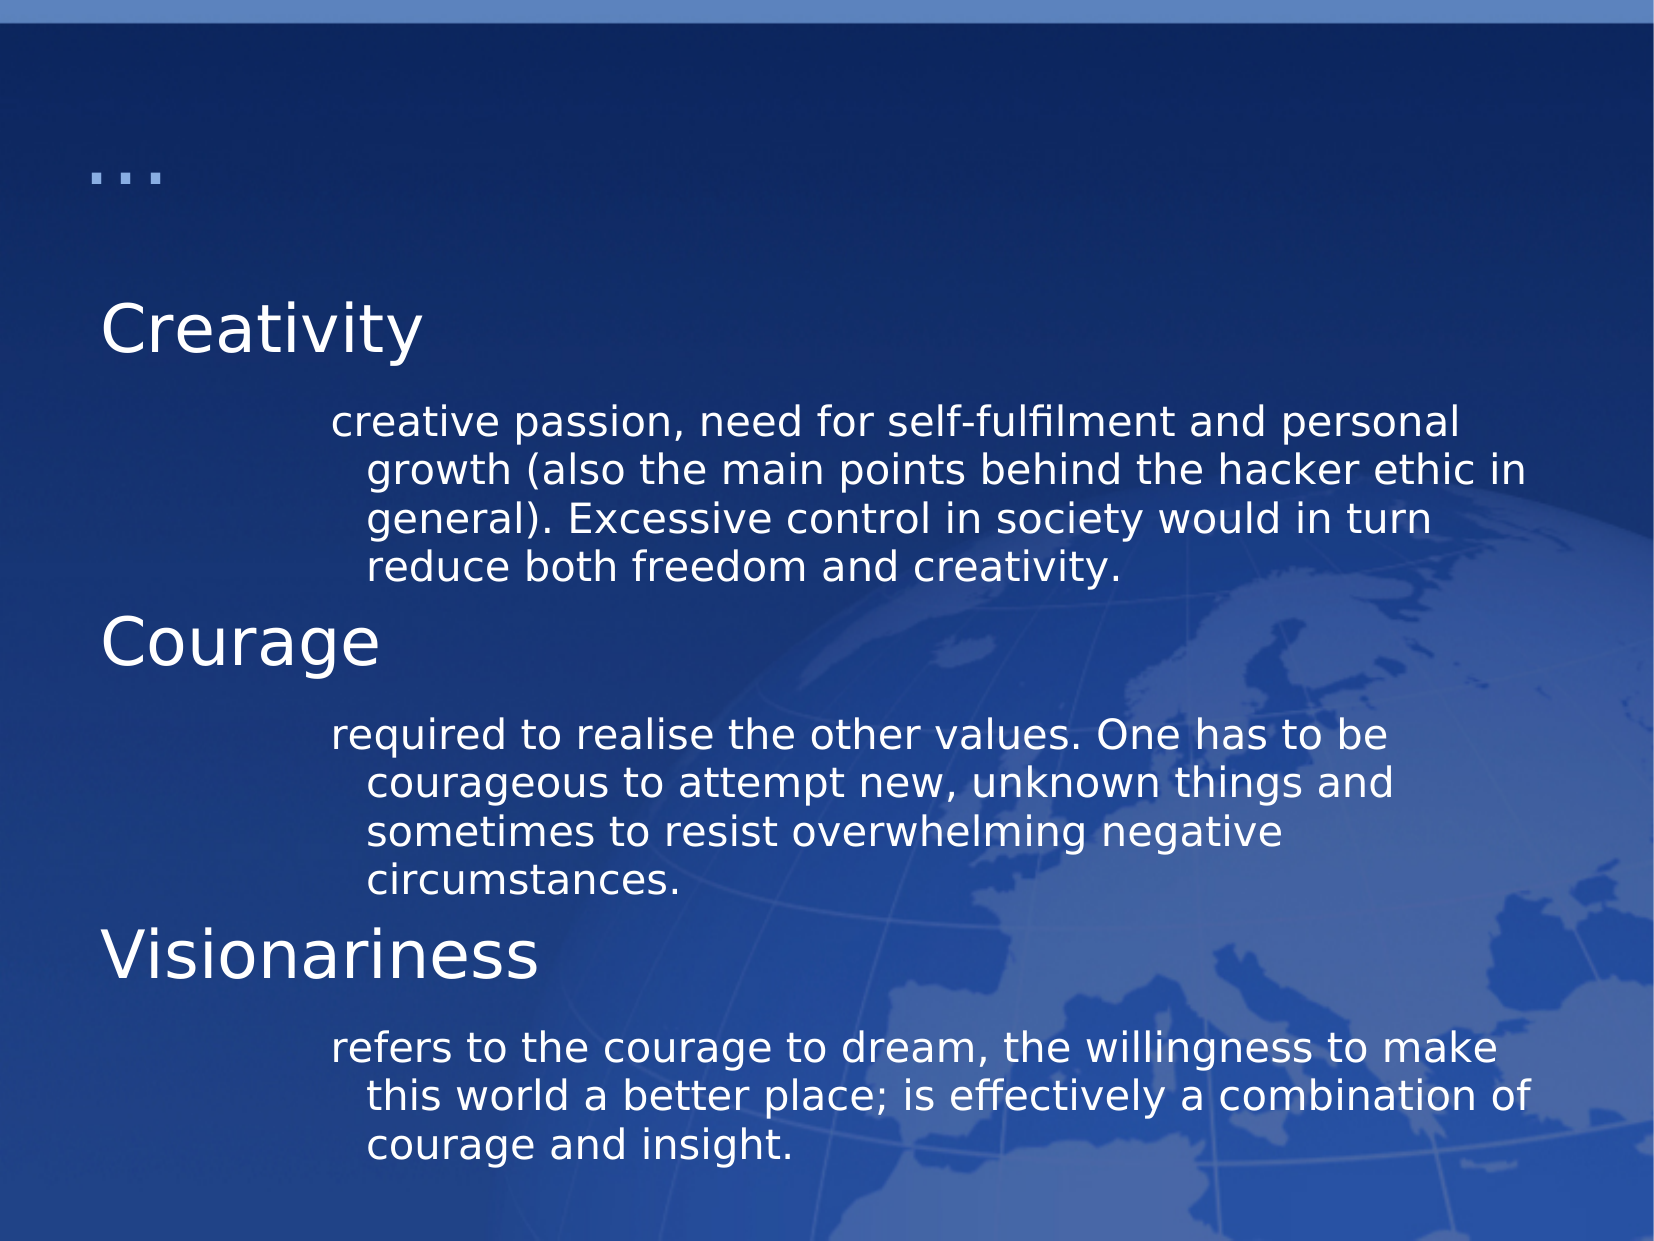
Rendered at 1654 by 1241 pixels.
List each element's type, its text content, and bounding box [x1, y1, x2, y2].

title ... [82, 56, 1571, 250]
list Creativity creative passion, need for self-fulfilment and personal growth (also the main points behind the hacker ethic in general). Excessive control in society would in turn reduce both freedom and creativity. Courage required to realise the other values. One has to be courageous to attempt new, unknown things and sometimes to resist overwhelming negative circumstances. Visionariness refers to the courage to dream, the willingness to make this world a better place; is effectively a combination of courage and insight. [82, 290, 1571, 1170]
picture [0, 0, 1654, 1241]
